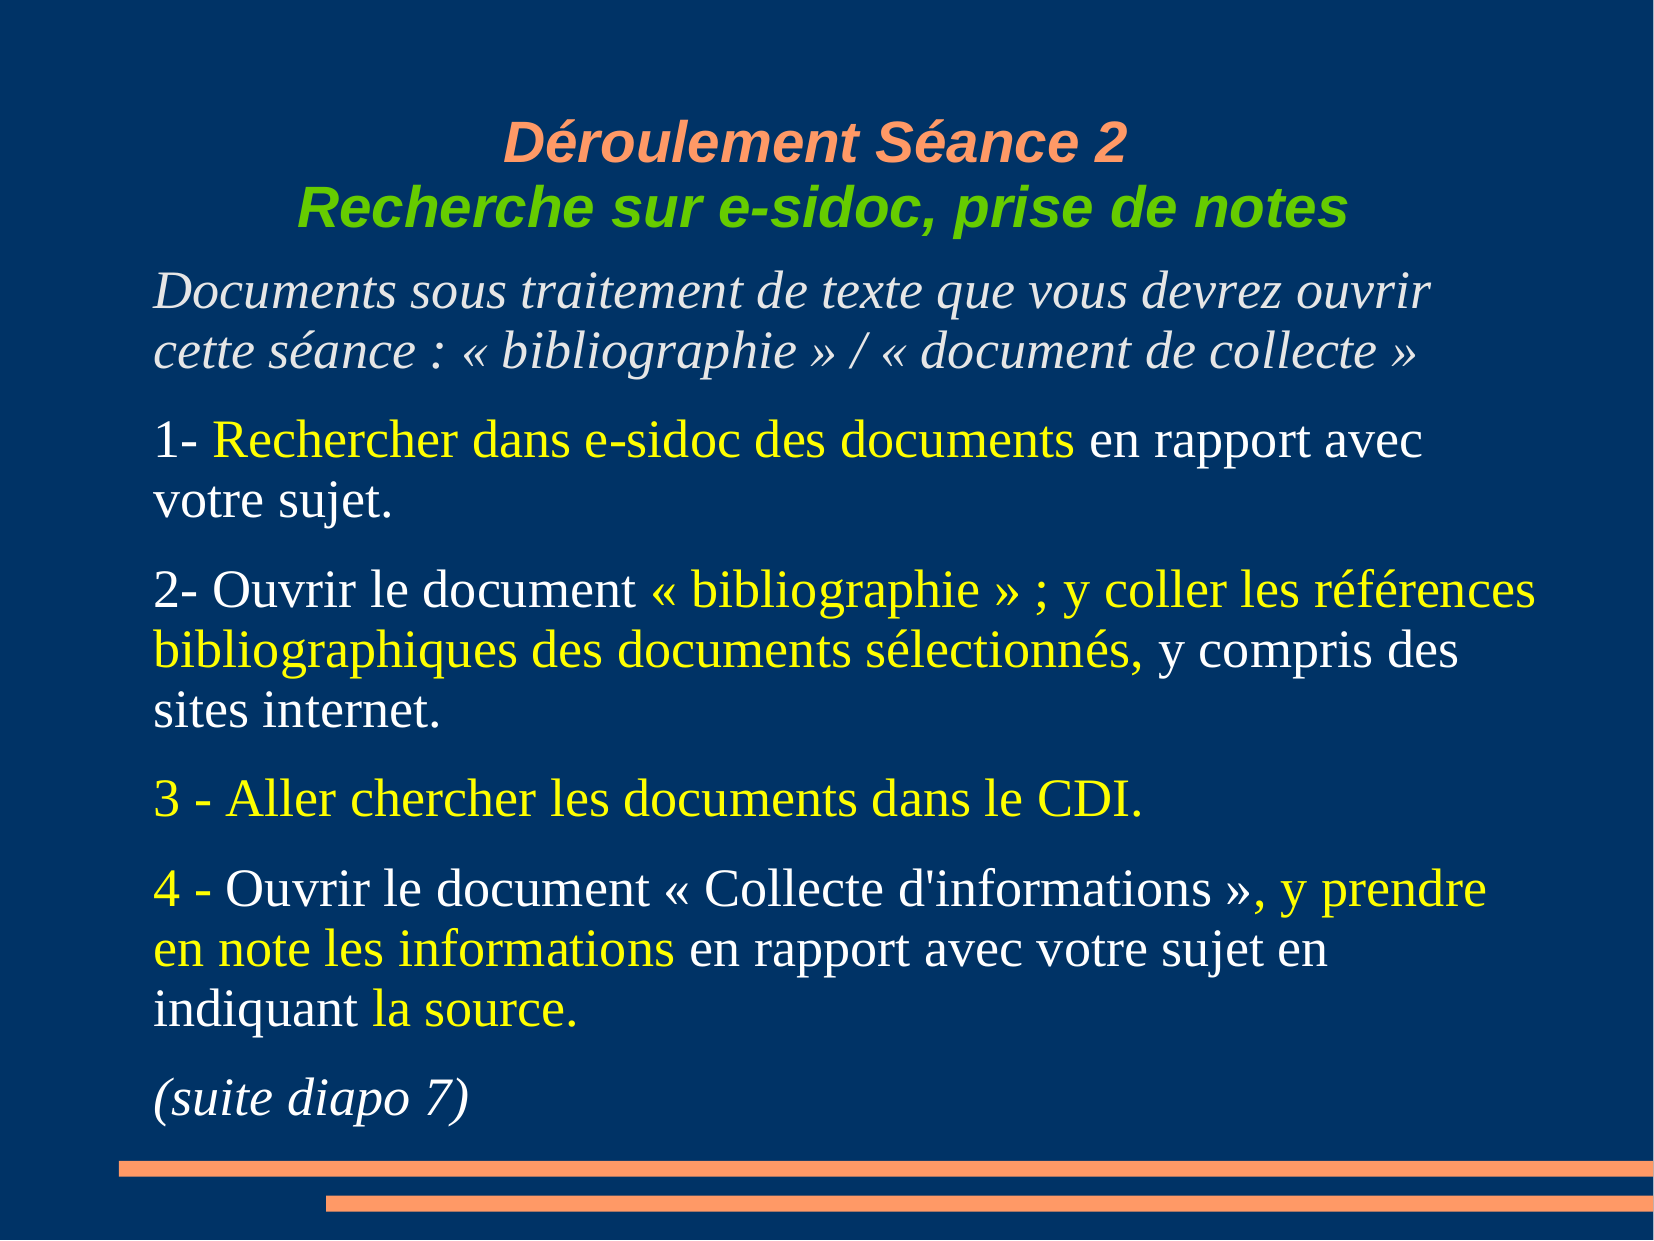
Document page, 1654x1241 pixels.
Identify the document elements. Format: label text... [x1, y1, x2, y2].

list Documents sous traitement de texte que vous devrez ouvrir cette séance : « bibliographie » / « document de collecte » 1- Rechercher dans e-sidoc des documents en rapport avec votre sujet. 2- Ouvrir le document « bibliographie » ; y coller les références bibliographiques des documents sélectionnés, y compris des sites internet. 3 - Aller chercher les documents dans le CDI. 4 - Ouvrir le document « Collecte d'informations », y prendre en note les informations en rapport avec votre sujet en indiquant la source. (suite diapo 7) [82, 259, 1548, 1138]
title Déroulement Séance 2 Recherche sur e-sidoc, prise de notes [118, 70, 1531, 259]
